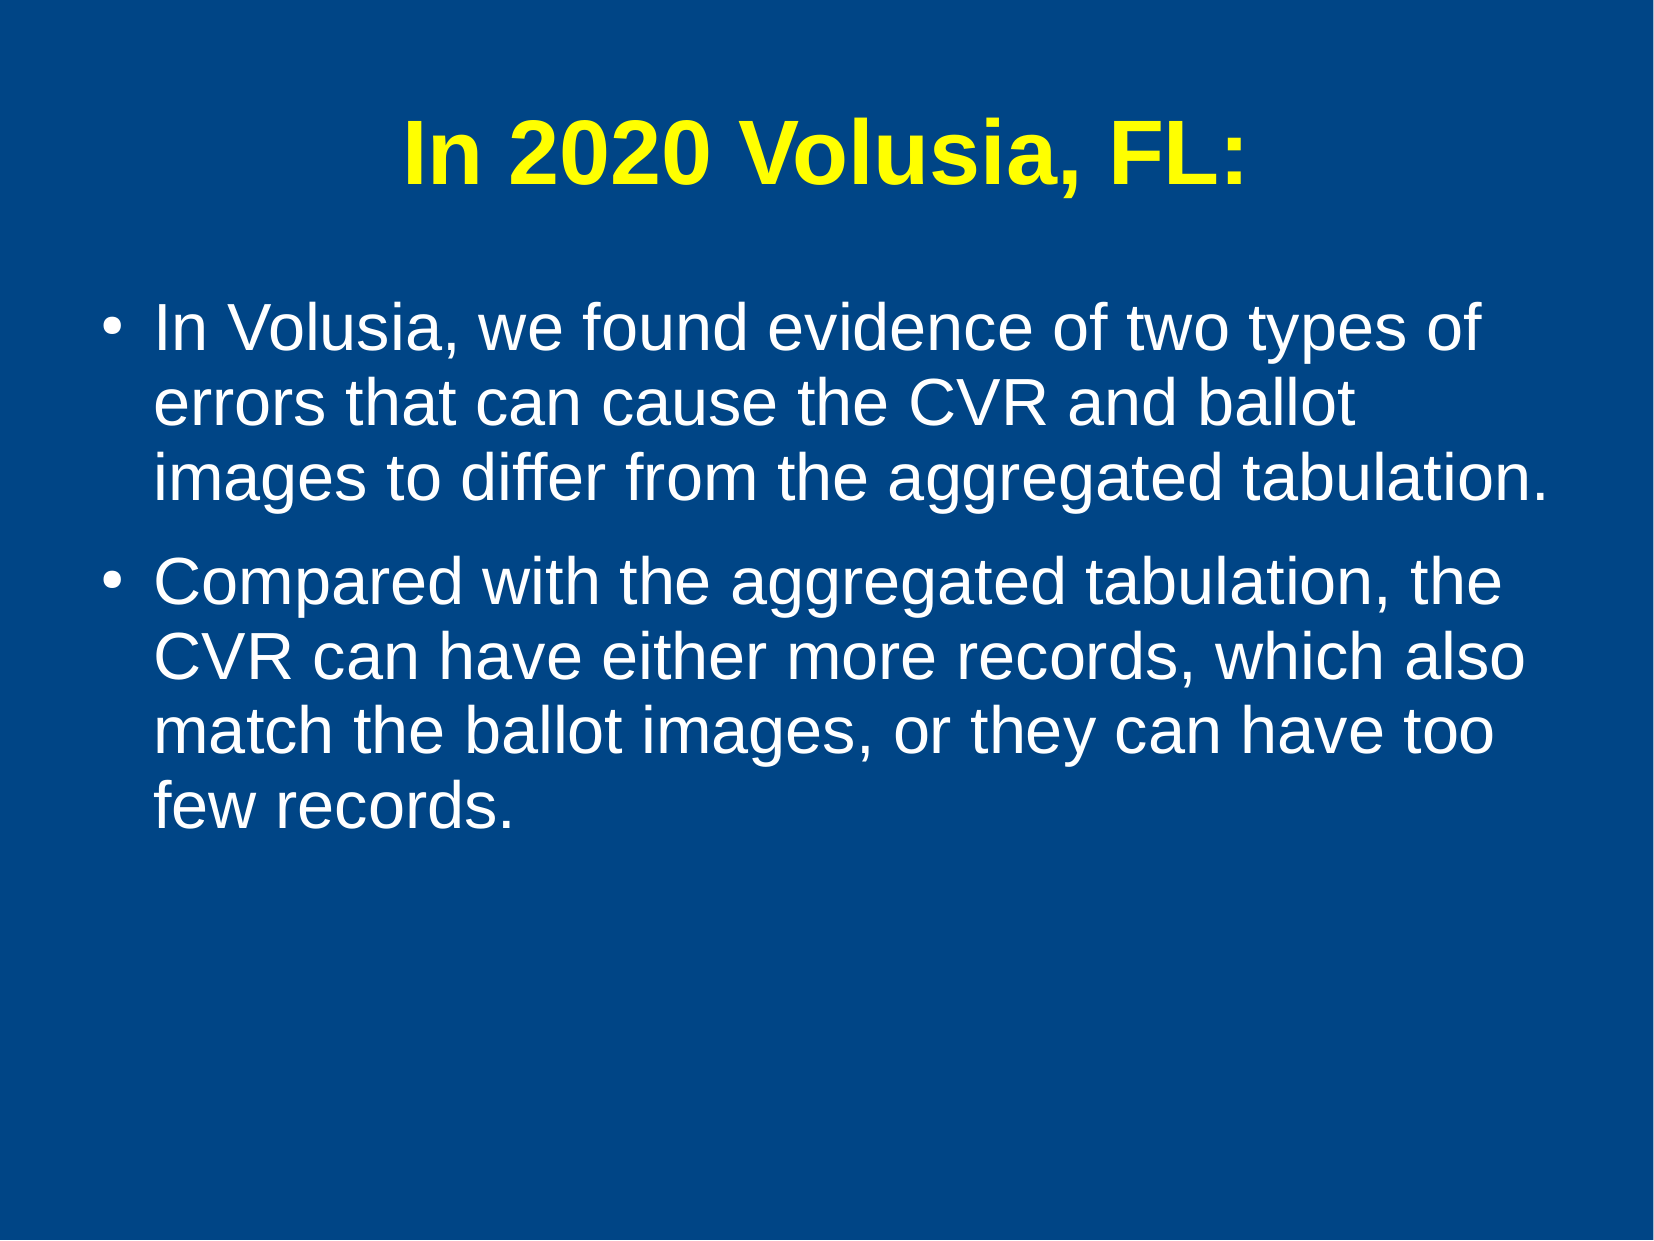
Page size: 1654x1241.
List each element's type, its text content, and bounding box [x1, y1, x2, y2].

list In Volusia, we found evidence of two types of errors that can cause the CVR and ballot images to differ from the aggregated tabulation. Compared with the aggregated tabulation, the CVR can have either more records, which also match the ballot images, or they can have too few records. [82, 290, 1571, 1010]
title In 2020 Volusia, FL: [82, 49, 1571, 257]
